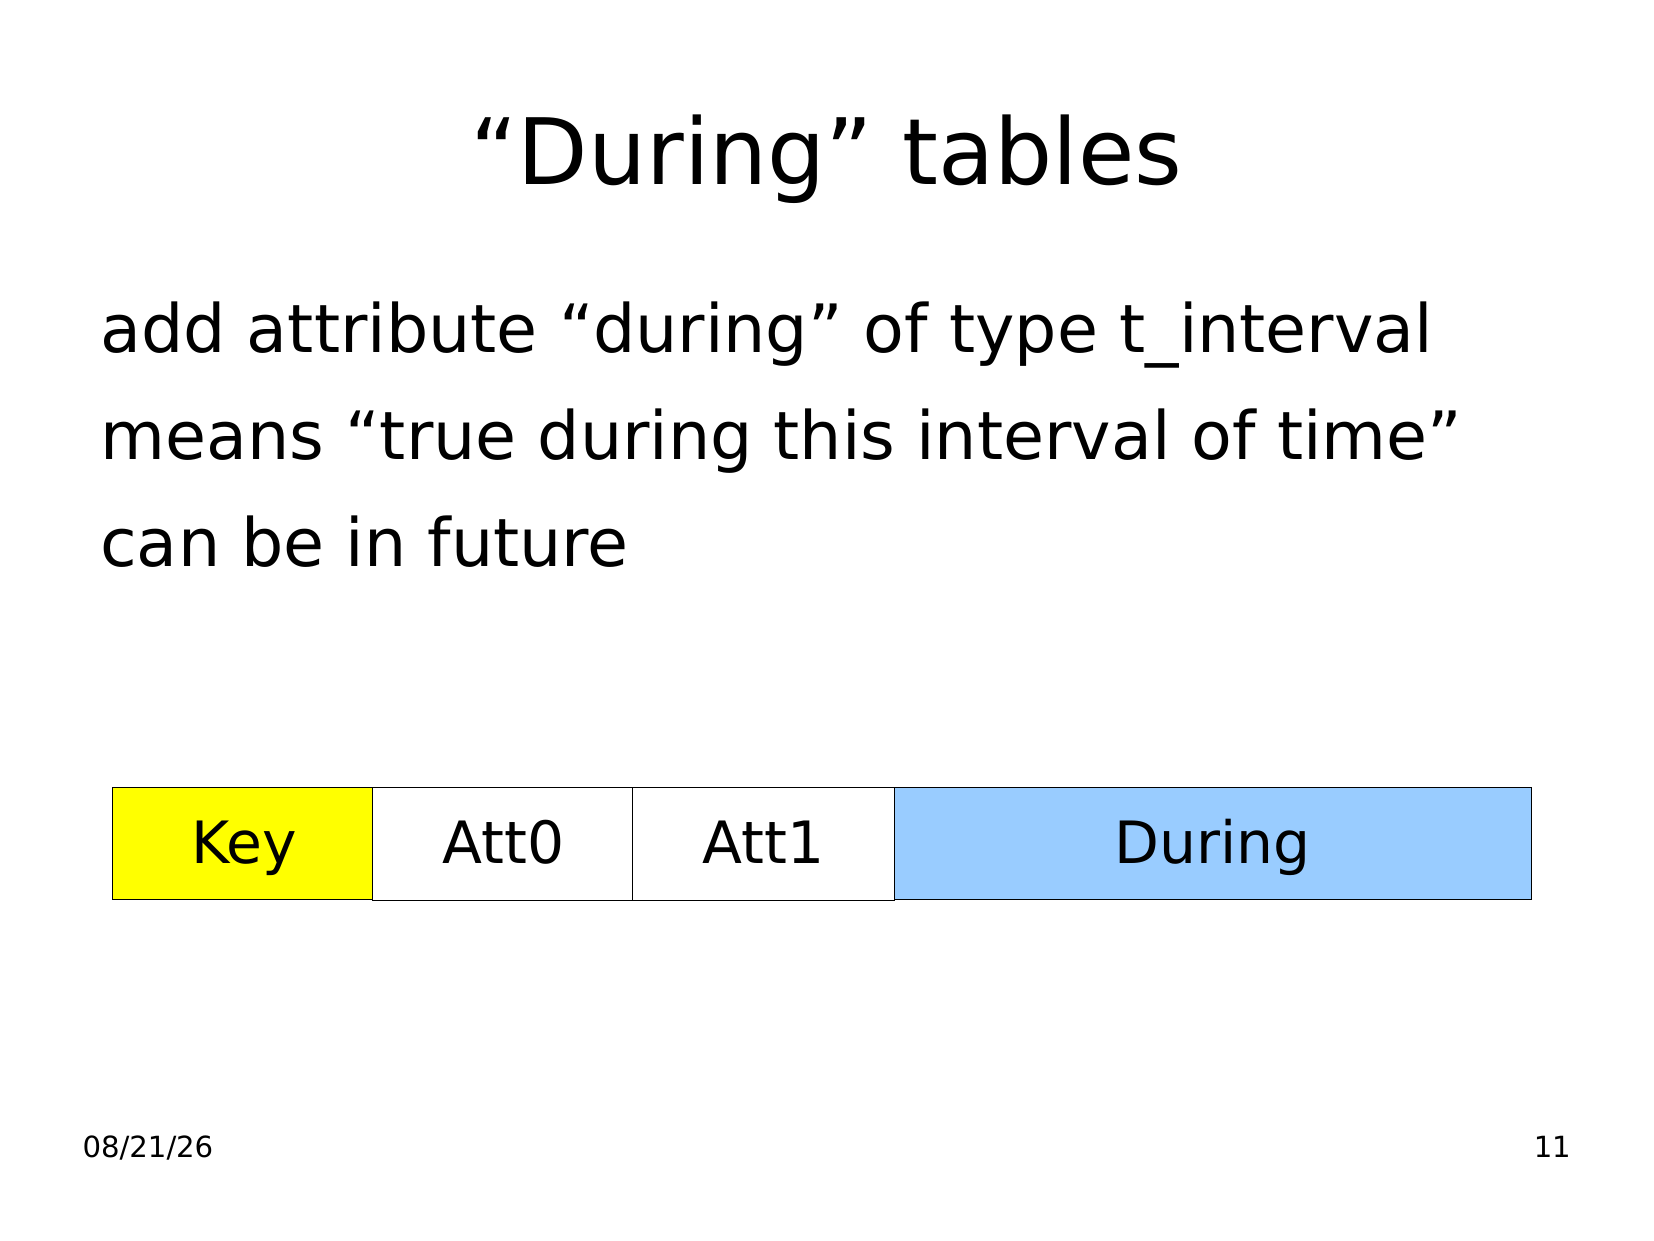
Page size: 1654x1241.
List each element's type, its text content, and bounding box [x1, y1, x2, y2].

text_box During [895, 787, 1532, 900]
list add attribute “during” of type t_interval means “true during this interval of time” can be in future [82, 290, 1571, 681]
title “During” tables [82, 49, 1571, 257]
text_box Att0 [372, 787, 632, 901]
text_box Key [112, 787, 372, 900]
text_box Att1 [632, 787, 895, 901]
